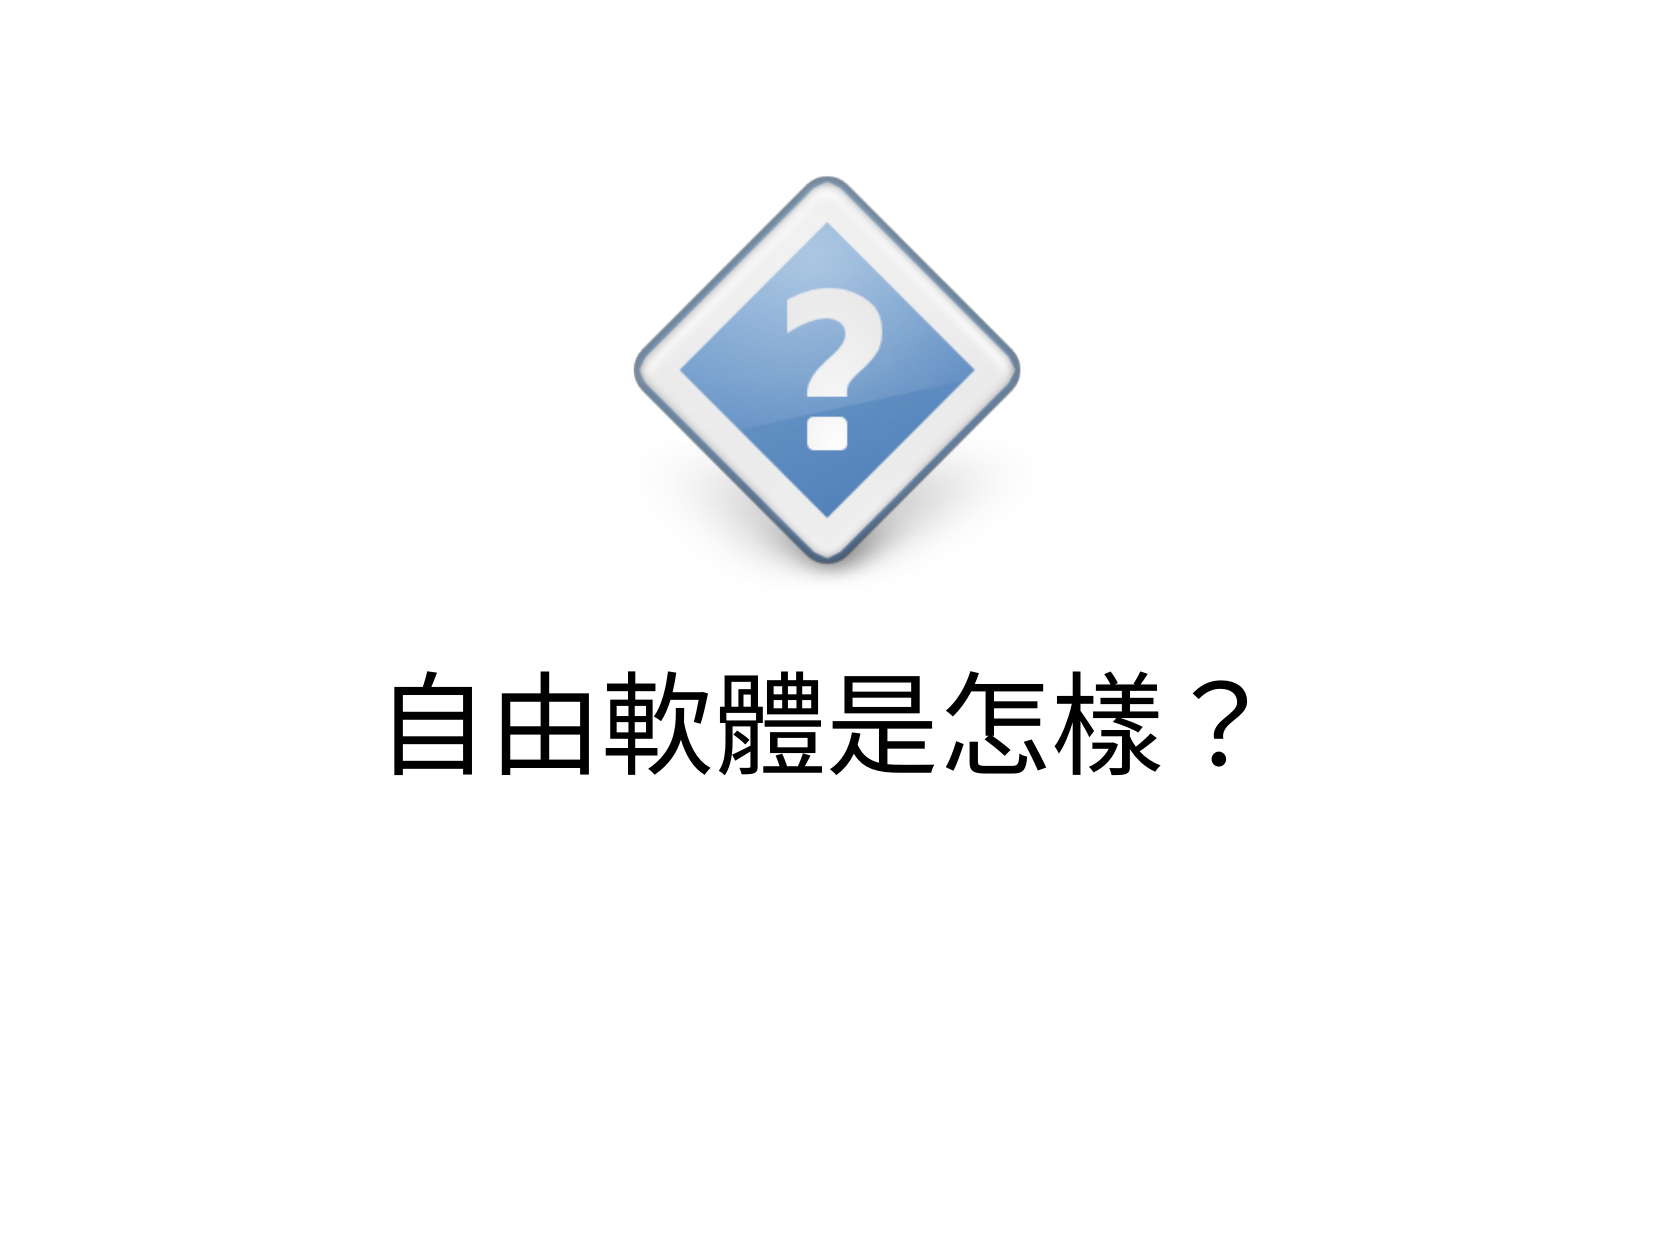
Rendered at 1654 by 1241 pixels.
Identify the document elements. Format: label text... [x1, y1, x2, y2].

subtitle 自由軟體是怎樣？ [82, 425, 1571, 1010]
picture [614, 163, 1041, 591]
